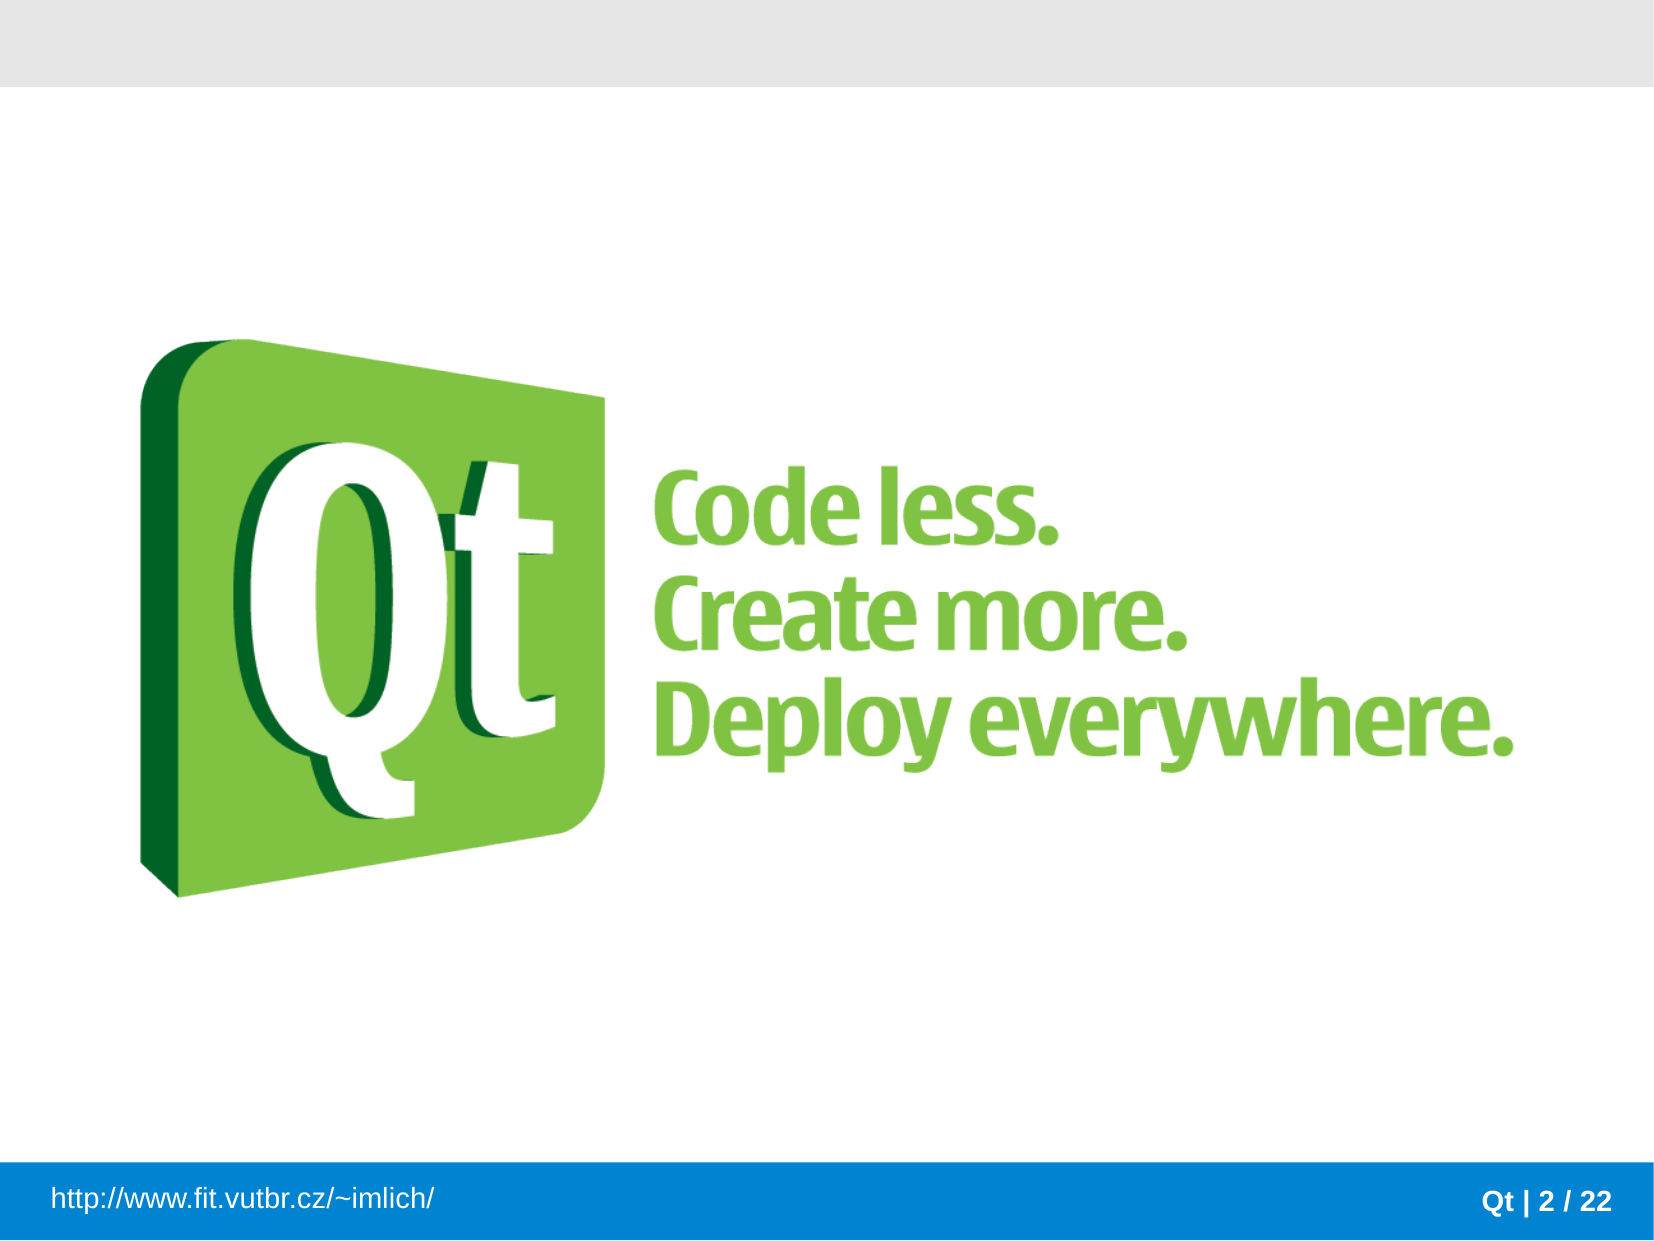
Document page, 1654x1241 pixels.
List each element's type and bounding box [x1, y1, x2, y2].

picture [38, 219, 1616, 1008]
